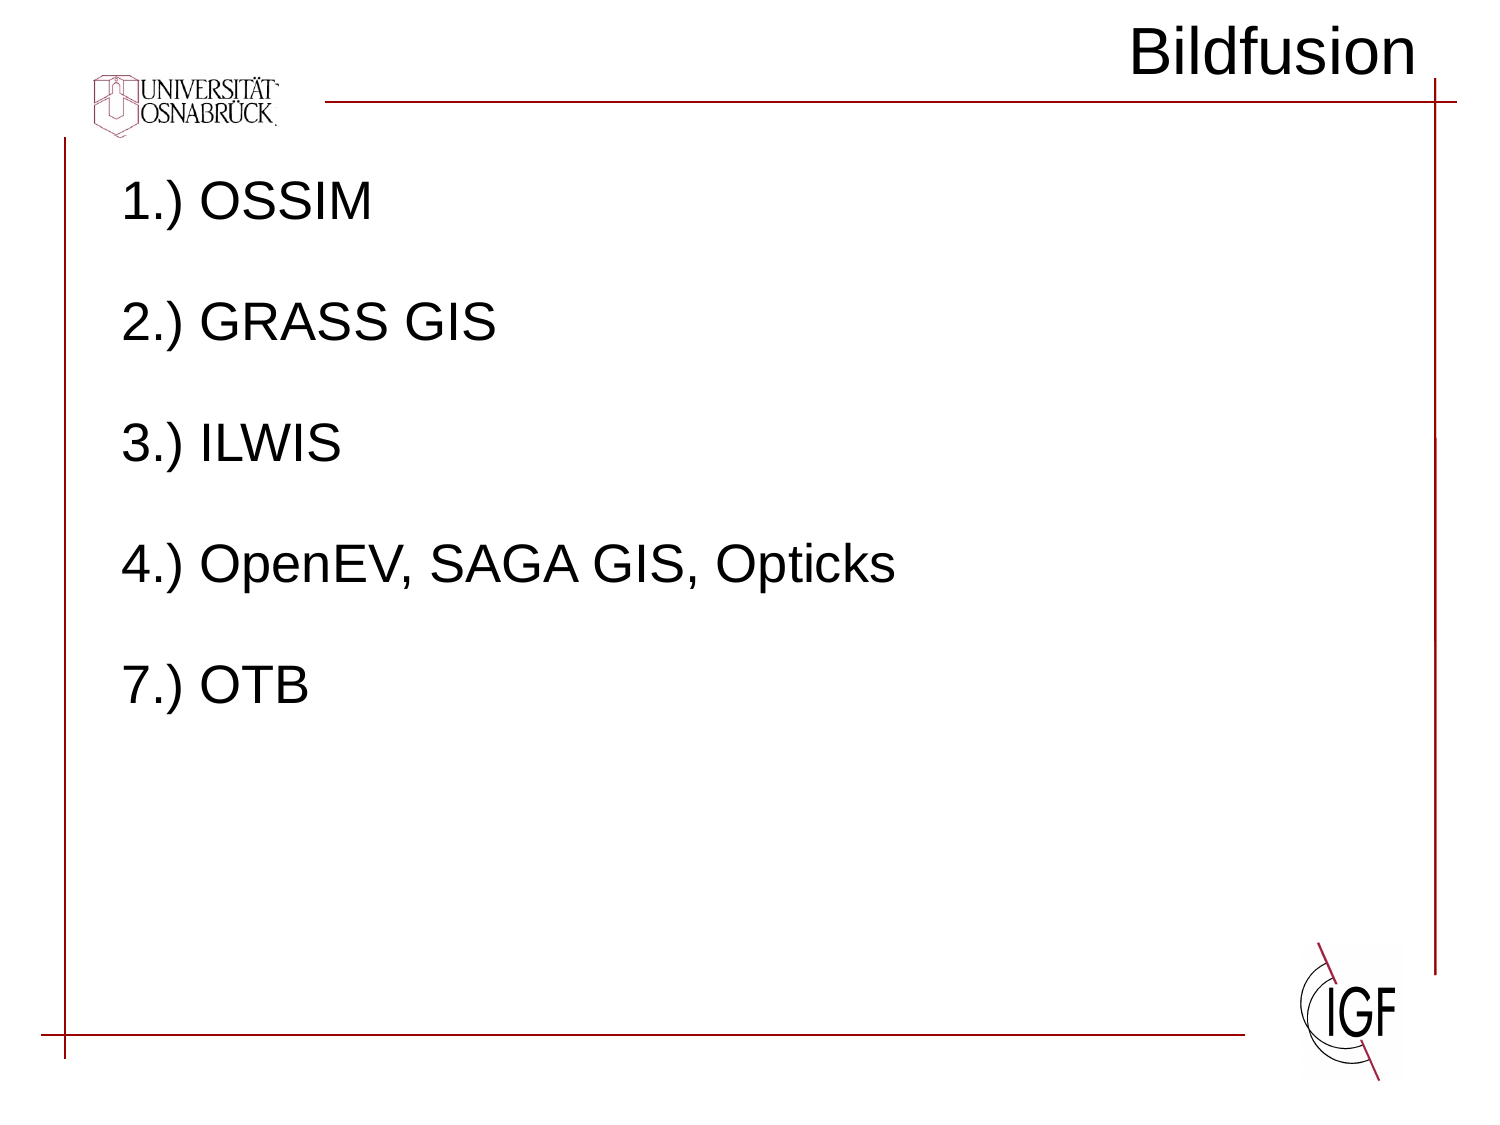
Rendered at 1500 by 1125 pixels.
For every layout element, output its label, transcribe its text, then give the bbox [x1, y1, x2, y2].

picture [1300, 1004, 1404, 1081]
picture [93, 75, 279, 138]
title Bildfusion [290, 13, 1418, 89]
subtitle 1.) OSSIM 2.) GRASS GIS 3.) ILWIS 4.) OpenEV, SAGA GIS, Opticks 7.) OTB [96, 170, 1447, 1004]
